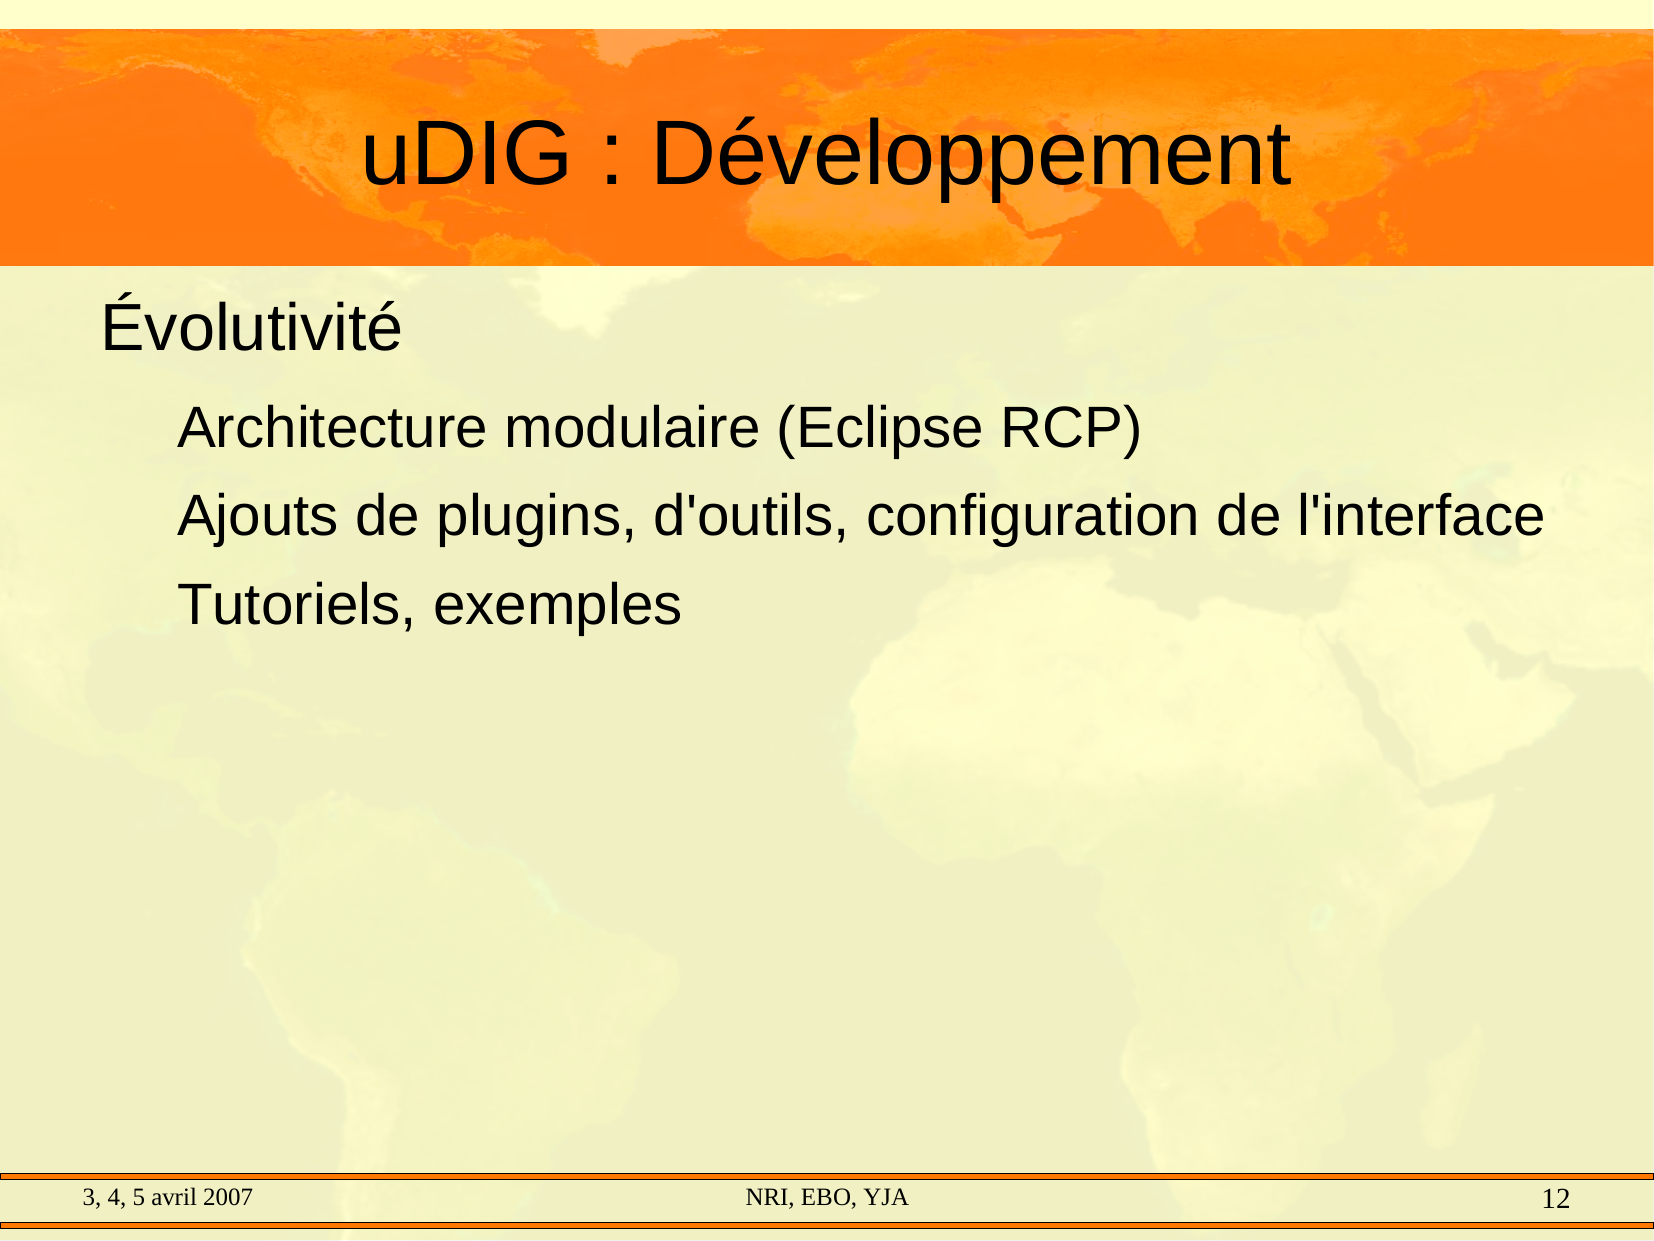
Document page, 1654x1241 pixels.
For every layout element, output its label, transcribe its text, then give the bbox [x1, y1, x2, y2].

picture [0, 29, 1654, 266]
title uDIG : Développement [82, 49, 1571, 257]
list Évolutivité Architecture modulaire (Eclipse RCP) Ajouts de plugins, d'outils, configuration de l'interface Tutoriels, exemples [82, 290, 1571, 1109]
